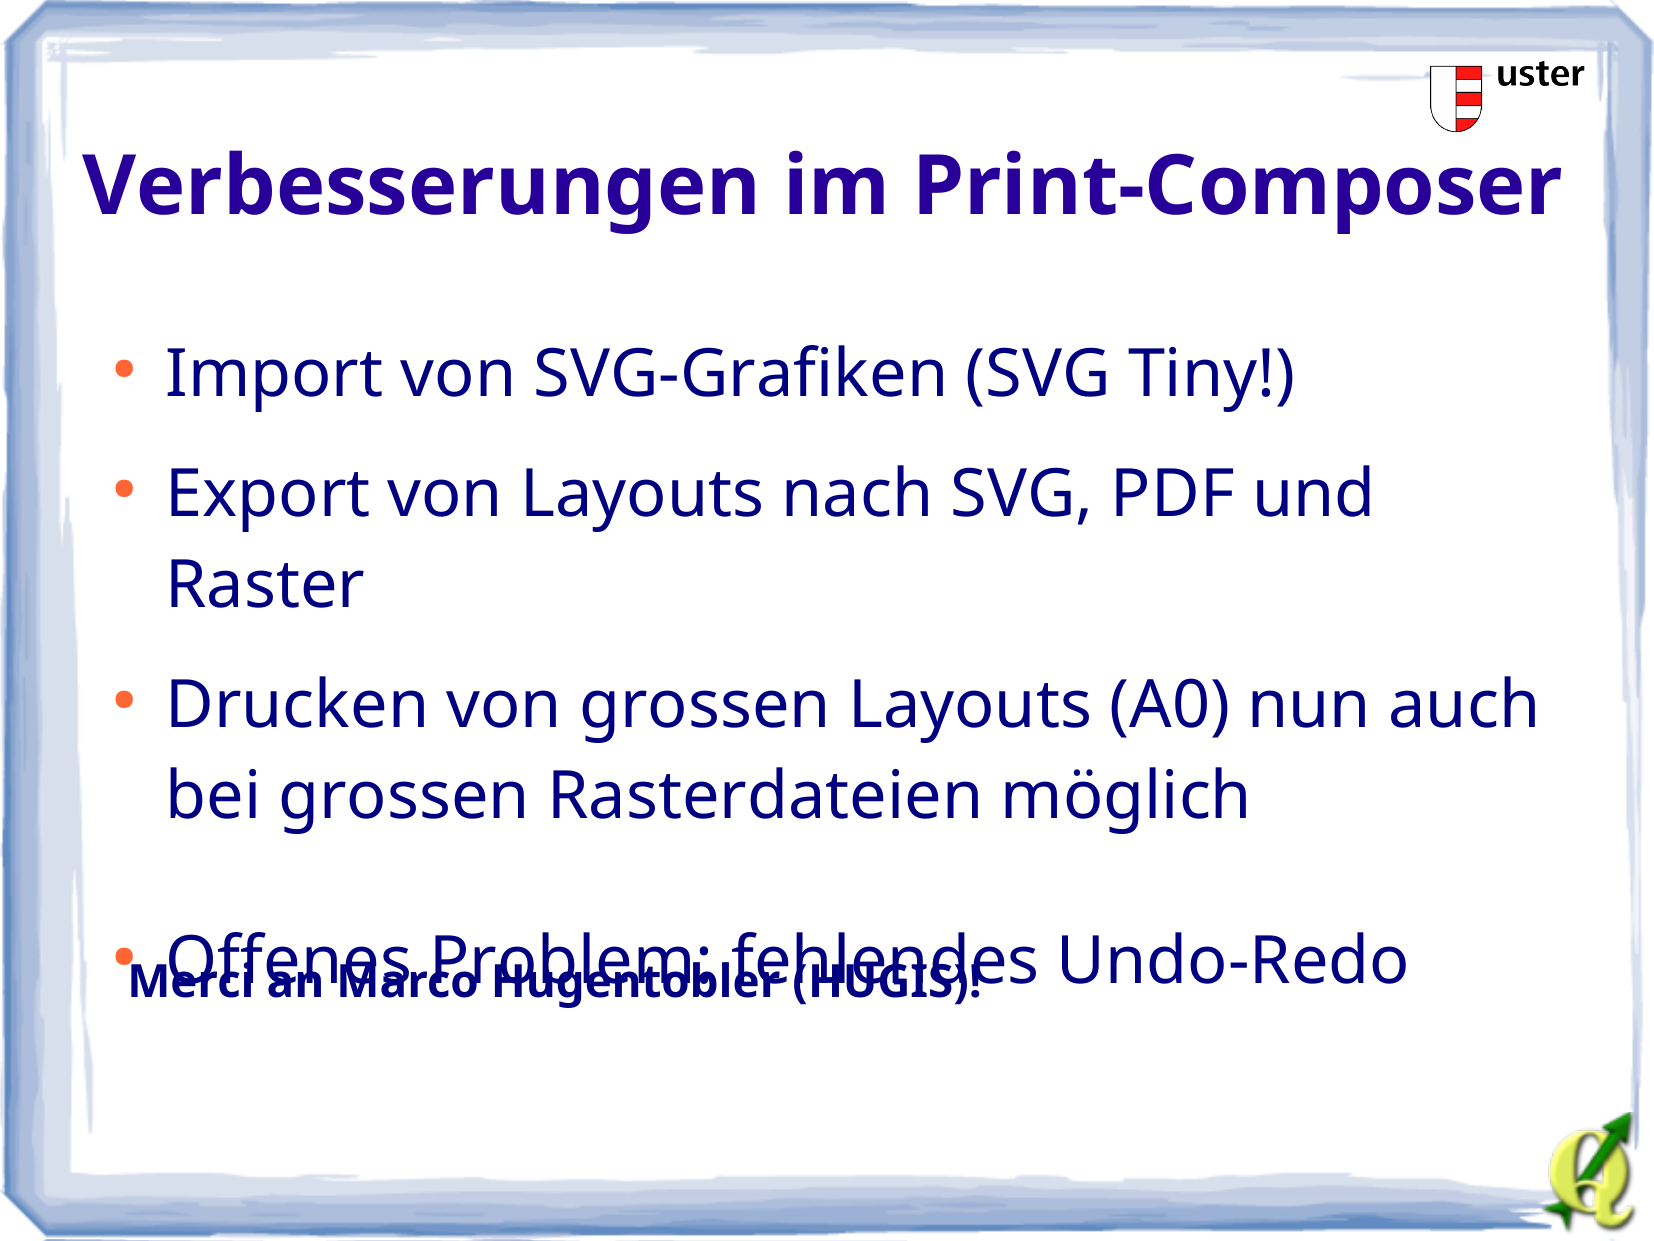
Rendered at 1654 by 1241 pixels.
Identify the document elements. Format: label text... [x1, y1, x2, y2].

text_box Merci an Marco Hugentobler (HUGIS)! [112, 941, 937, 1010]
picture [0, 0, 1654, 1241]
list Import von SVG-Grafiken (SVG Tiny!) Export von Layouts nach SVG, PDF und Raster Drucken von grossen Layouts (A0) nun auch bei grossen Rasterdateien möglich Offenes Problem: fehlendes Undo-Redo [94, 324, 1548, 1129]
title Verbesserungen im Print-Composer [82, 86, 1571, 279]
